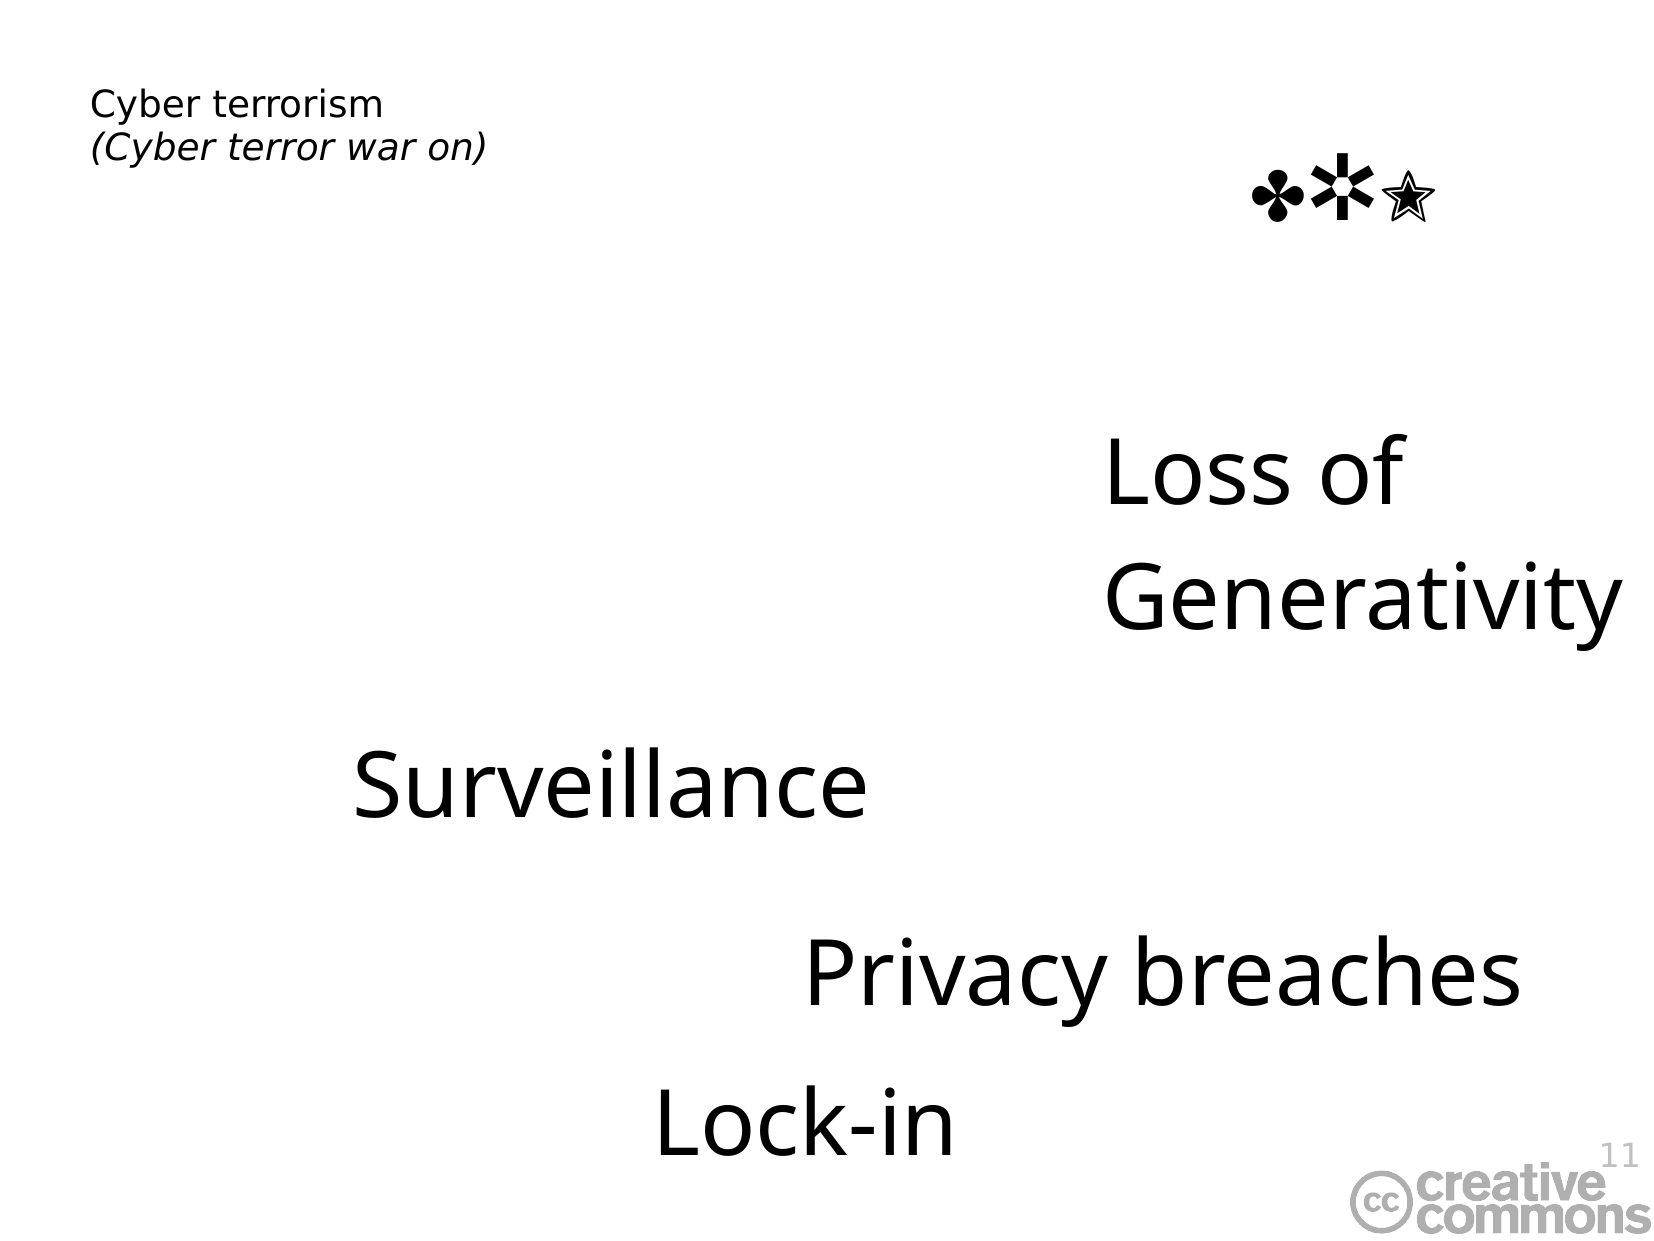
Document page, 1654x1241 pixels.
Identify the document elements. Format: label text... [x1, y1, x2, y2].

text_box Lock-in [637, 1050, 958, 1188]
text_box DRM [1237, 150, 1405, 278]
text_box Privacy breaches [787, 900, 1508, 1038]
picture [1350, 1162, 1651, 1234]
text_box Loss of Generativity [1087, 399, 1569, 638]
text_box Cyber terrorism (Cyber terror war on) [75, 75, 495, 177]
text_box Surveillance [337, 712, 858, 851]
